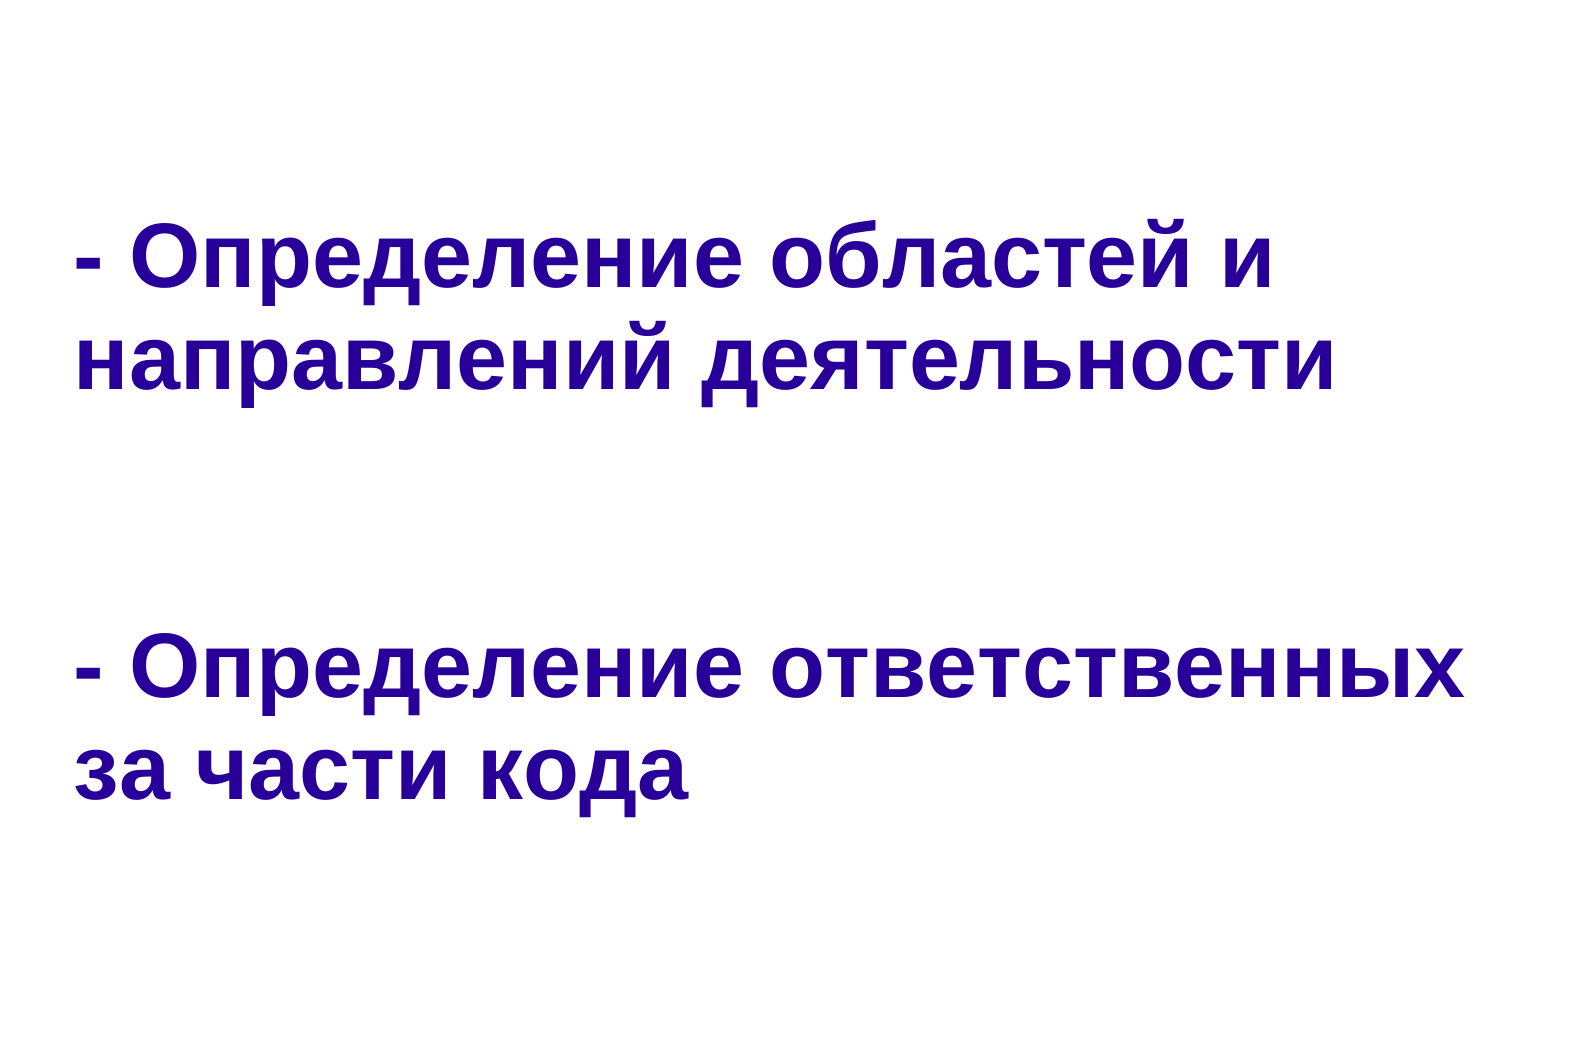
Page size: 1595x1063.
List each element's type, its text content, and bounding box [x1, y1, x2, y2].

text_box - Определение областей и направлений деятельности - Определение ответственных за части кода [59, 196, 1565, 827]
